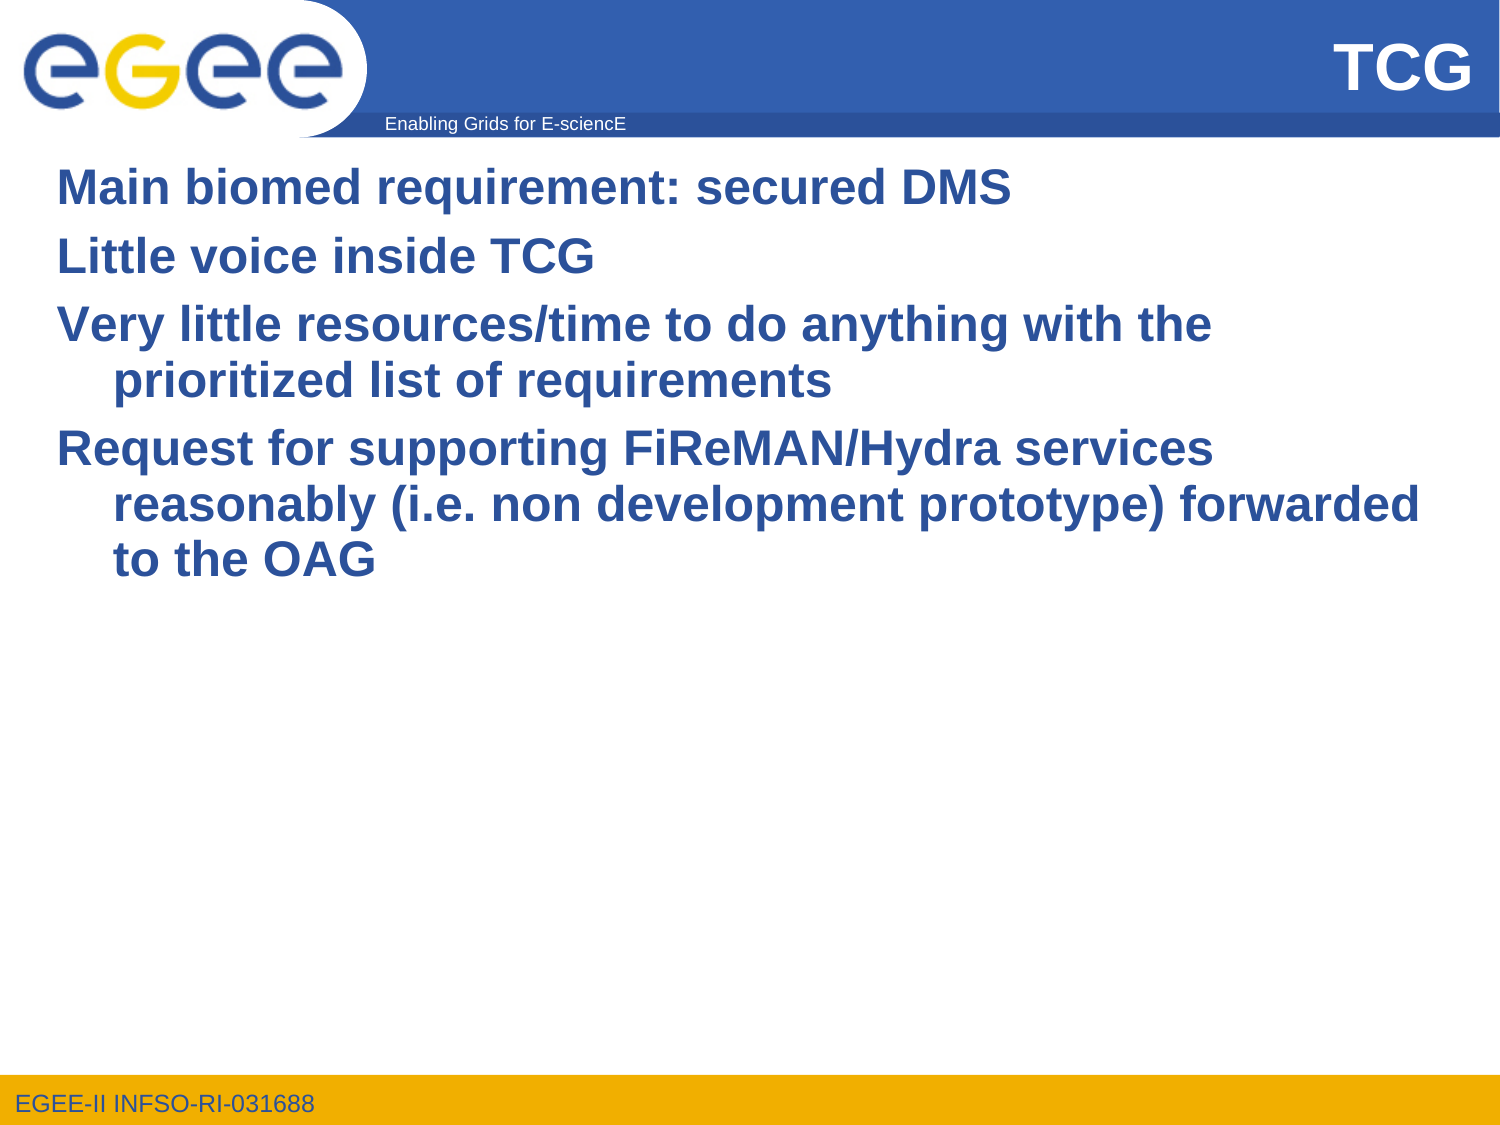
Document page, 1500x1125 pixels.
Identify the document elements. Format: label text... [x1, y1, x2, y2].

list Main biomed requirement: secured DMS Little voice inside TCG Very little resources/time to do anything with the prioritized list of requirements Request for supporting FiReMAN/Hydra services reasonably (i.e. non development prototype) forwarded to the OAG [56, 159, 1466, 1036]
title TCG [369, 16, 1475, 118]
picture [18, 30, 349, 112]
